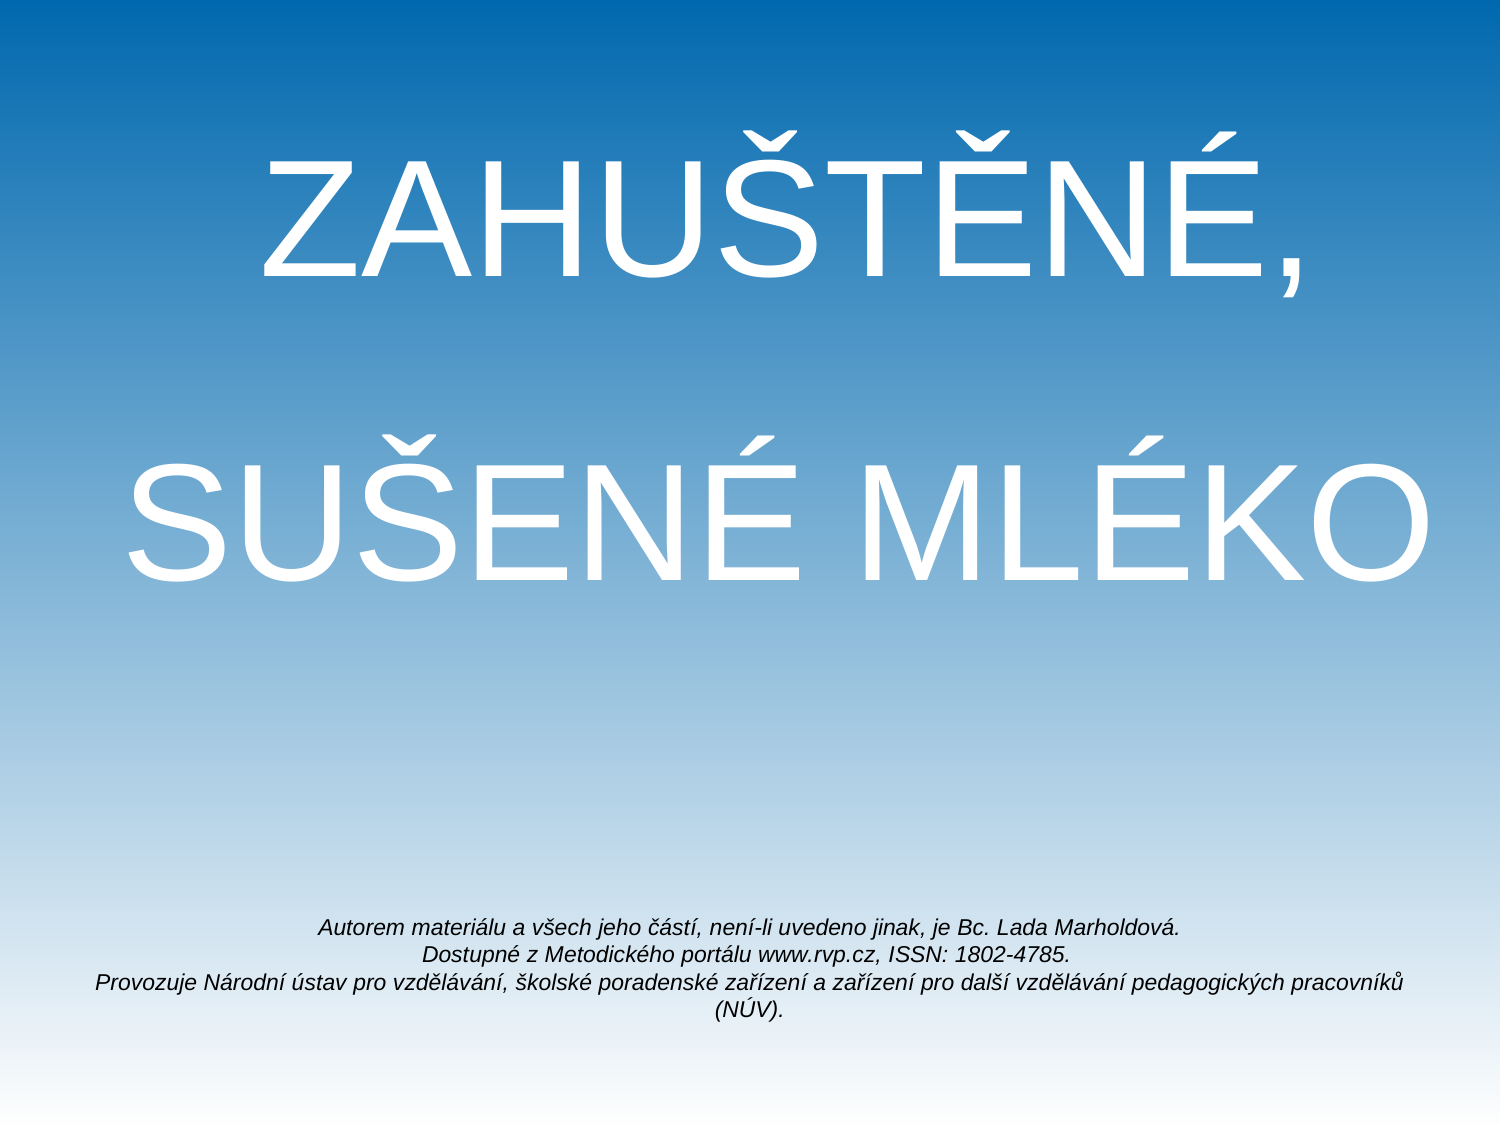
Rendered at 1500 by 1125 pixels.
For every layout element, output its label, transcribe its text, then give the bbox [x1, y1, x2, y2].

text_box Autorem materiálu a všech jeho částí, není-li uvedeno jinak, je Bc. Lada Marholdová. Dostupné z Metodického portálu www.rvp.cz, ISSN: 1802-4785. Provozuje Národní ústav pro vzdělávání, školské poradenské zařízení a zařízení pro další vzdělávání pedagogických pracovníků (NÚV). [76, 904, 1424, 1031]
text_box ZAHUŠTĚNÉ, SUŠENÉ MLÉKO [106, 101, 1500, 622]
